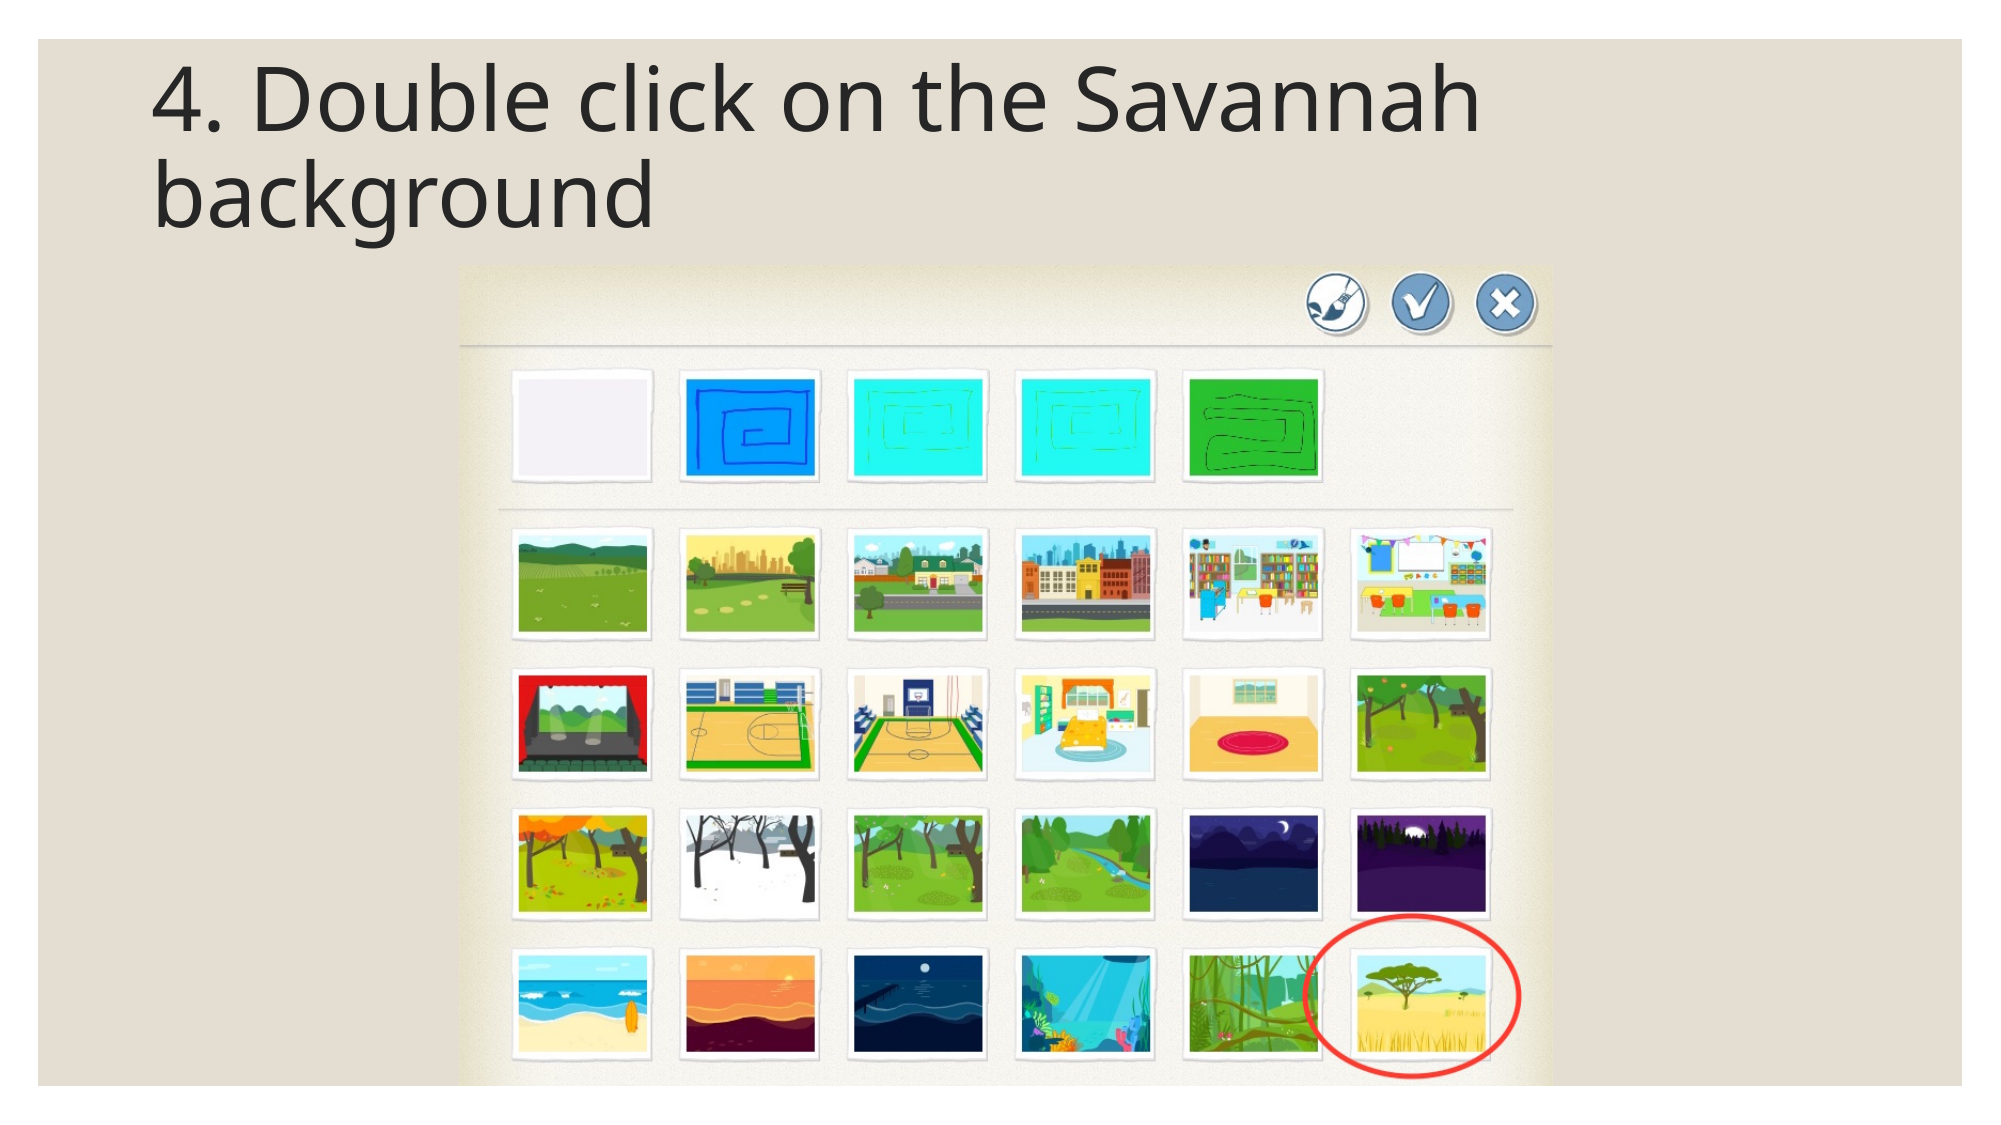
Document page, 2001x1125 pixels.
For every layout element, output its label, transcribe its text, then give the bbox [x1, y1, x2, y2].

title 4. Double click on the Savannah background [136, 37, 1876, 263]
picture [459, 265, 1553, 1086]
